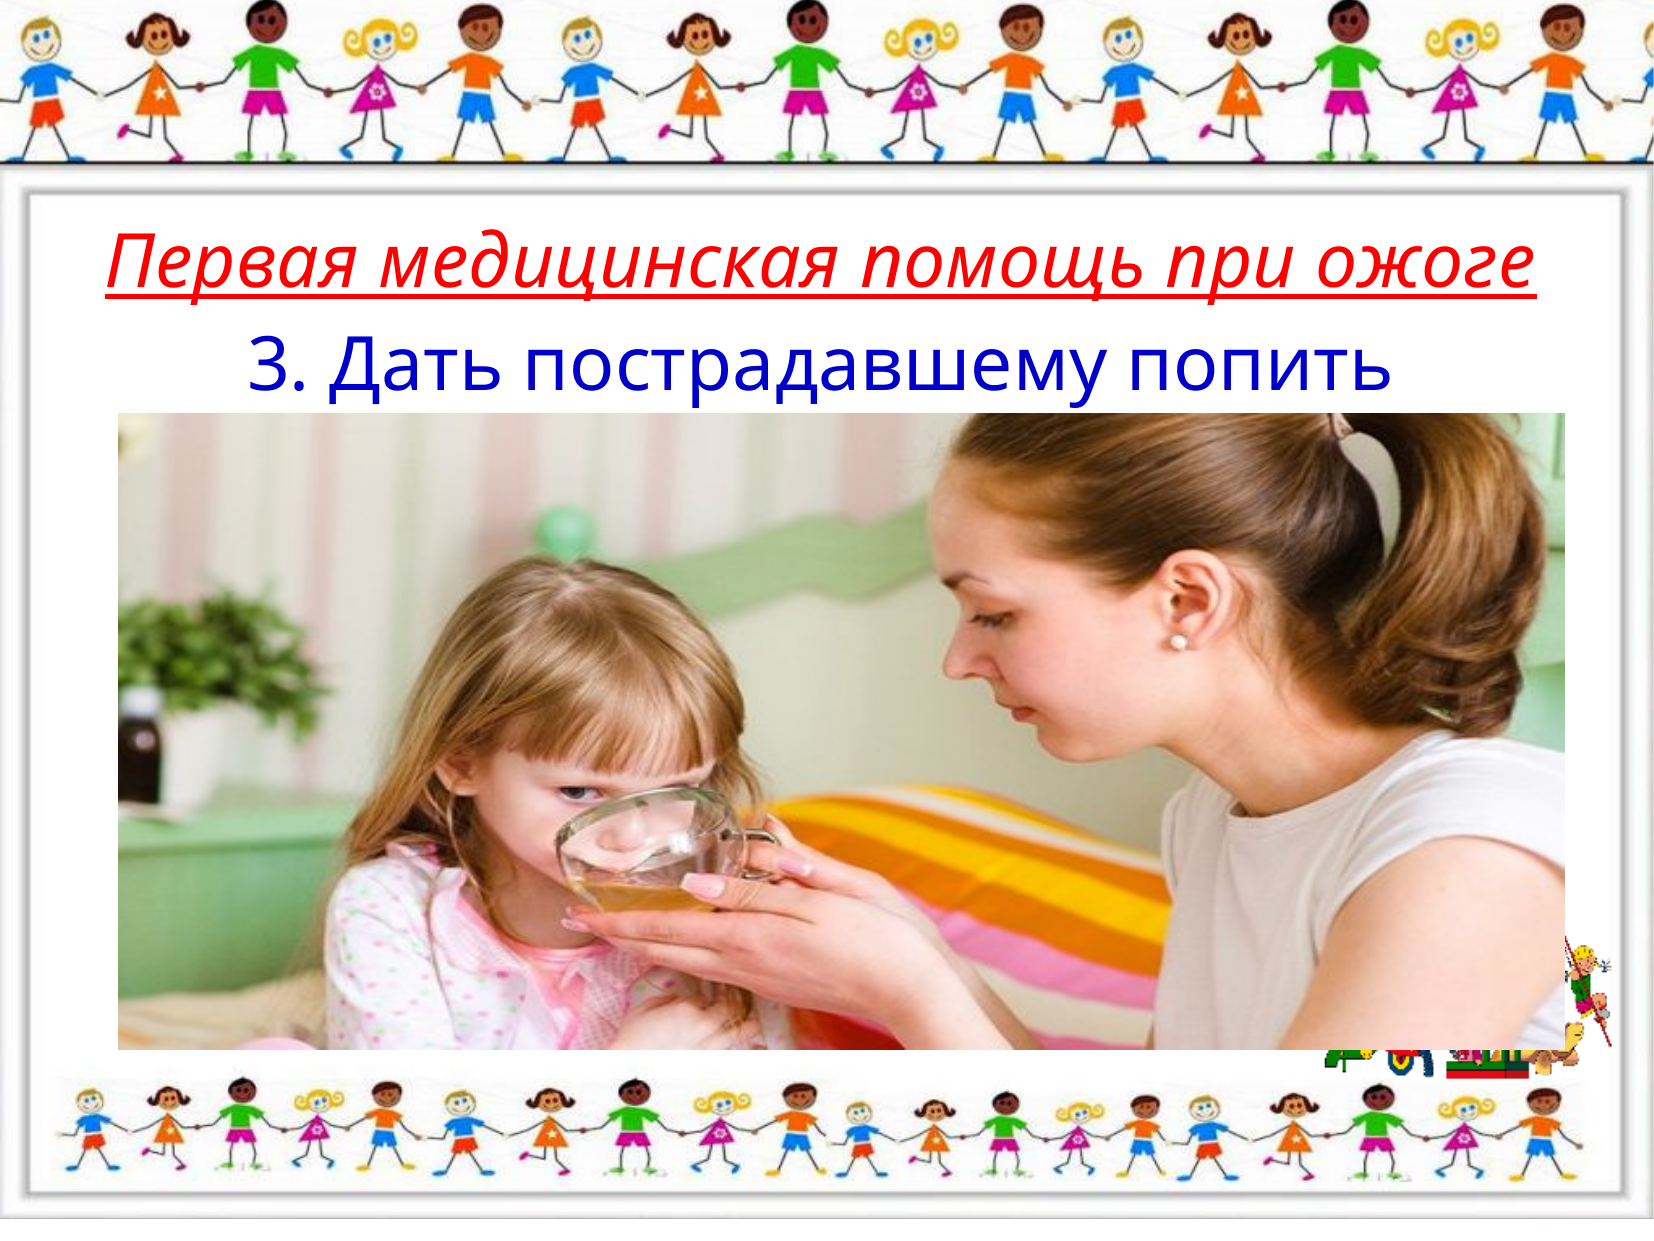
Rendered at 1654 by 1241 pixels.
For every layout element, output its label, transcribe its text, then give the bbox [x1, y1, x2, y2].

title Первая медицинская помощь при ожоге 3. Дать пострадавшему попить [76, 205, 1565, 415]
picture [0, 0, 1654, 1241]
